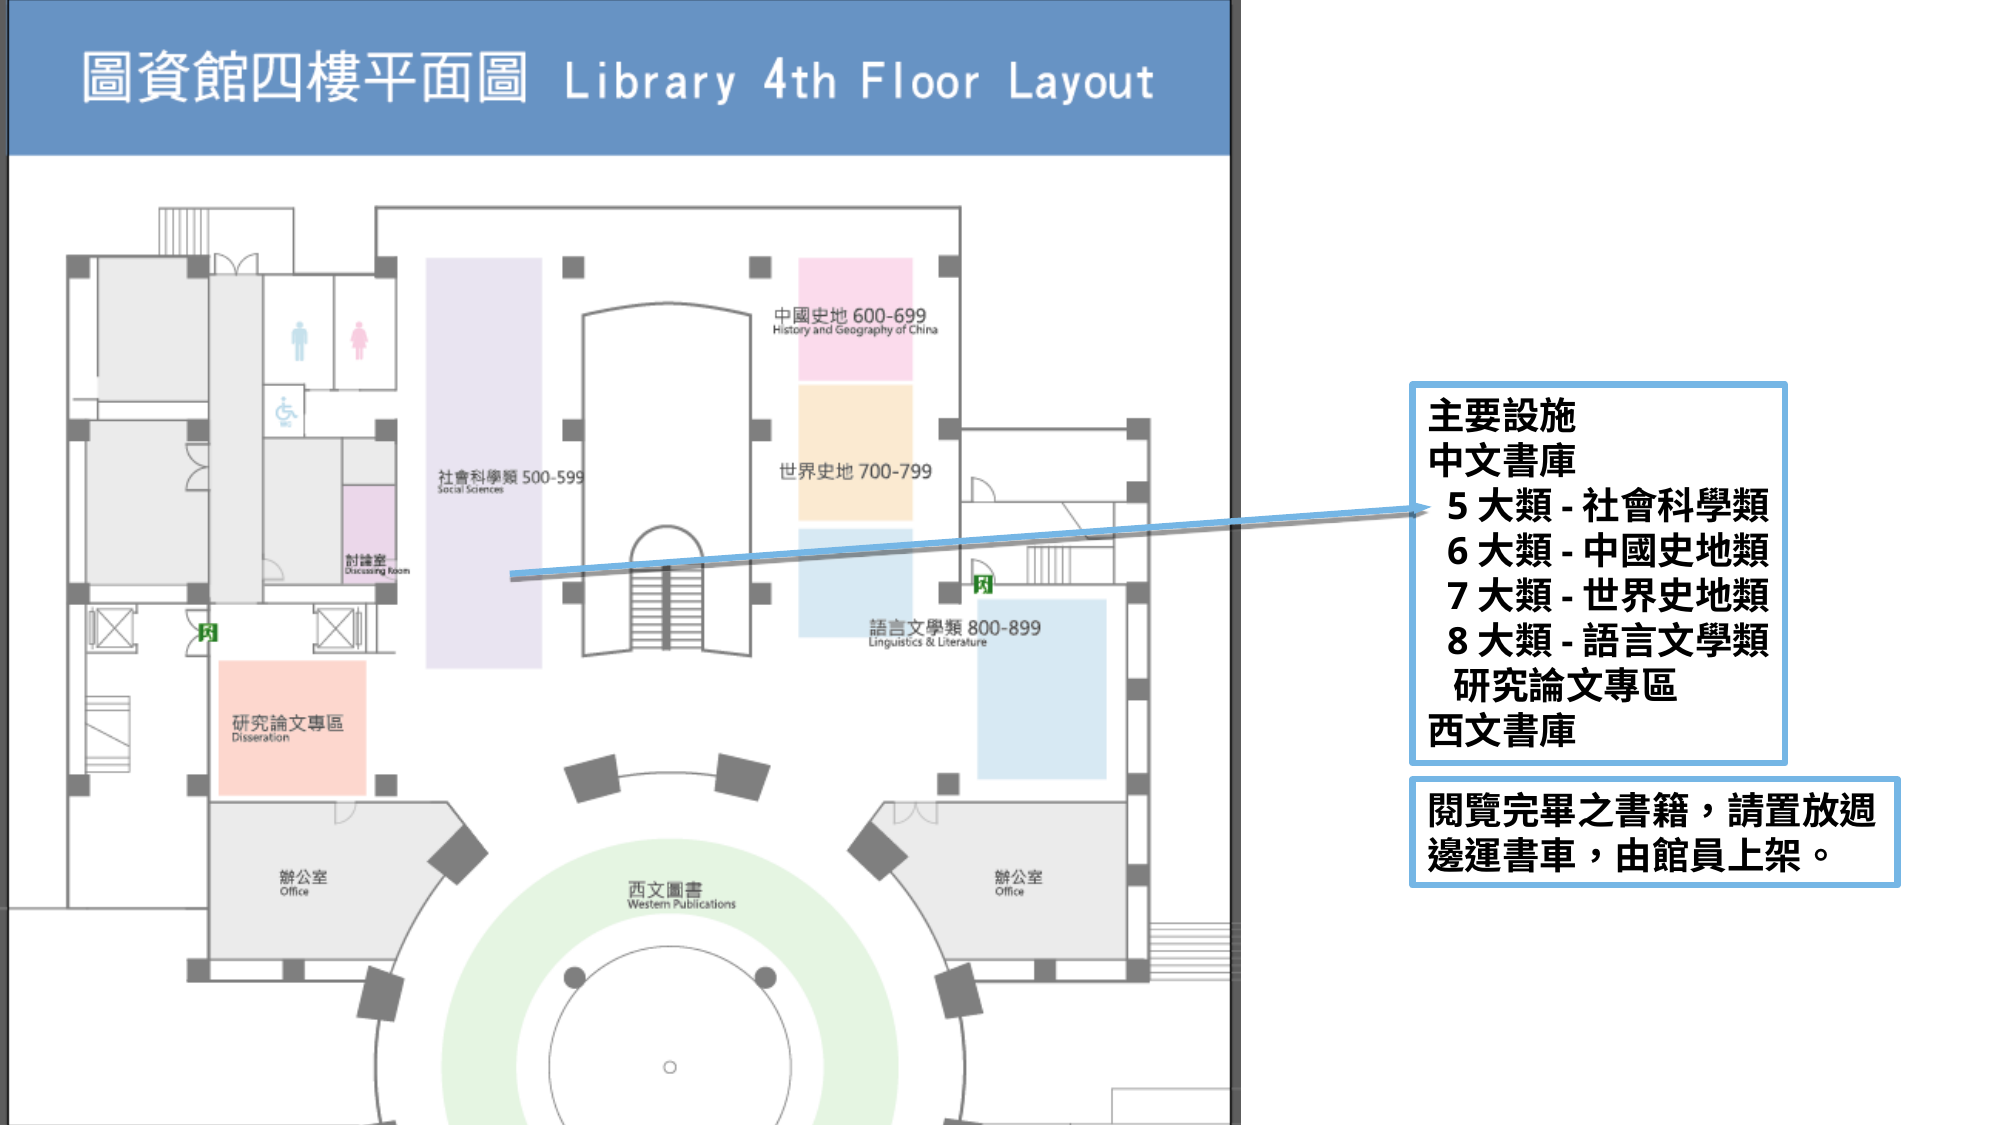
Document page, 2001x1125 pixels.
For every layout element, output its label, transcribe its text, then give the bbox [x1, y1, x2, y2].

text_box 主要設施 中文書庫 5大類-社會科學類 6大類-中國史地類 7大類-世界史地類 8大類-語言文學類 研究論文專區 西文書庫 [1412, 384, 1760, 764]
text_box 閱覽完畢之書籍，請置放週邊運書車，由館員上架。 [1412, 779, 1898, 886]
picture [0, 0, 1241, 1125]
